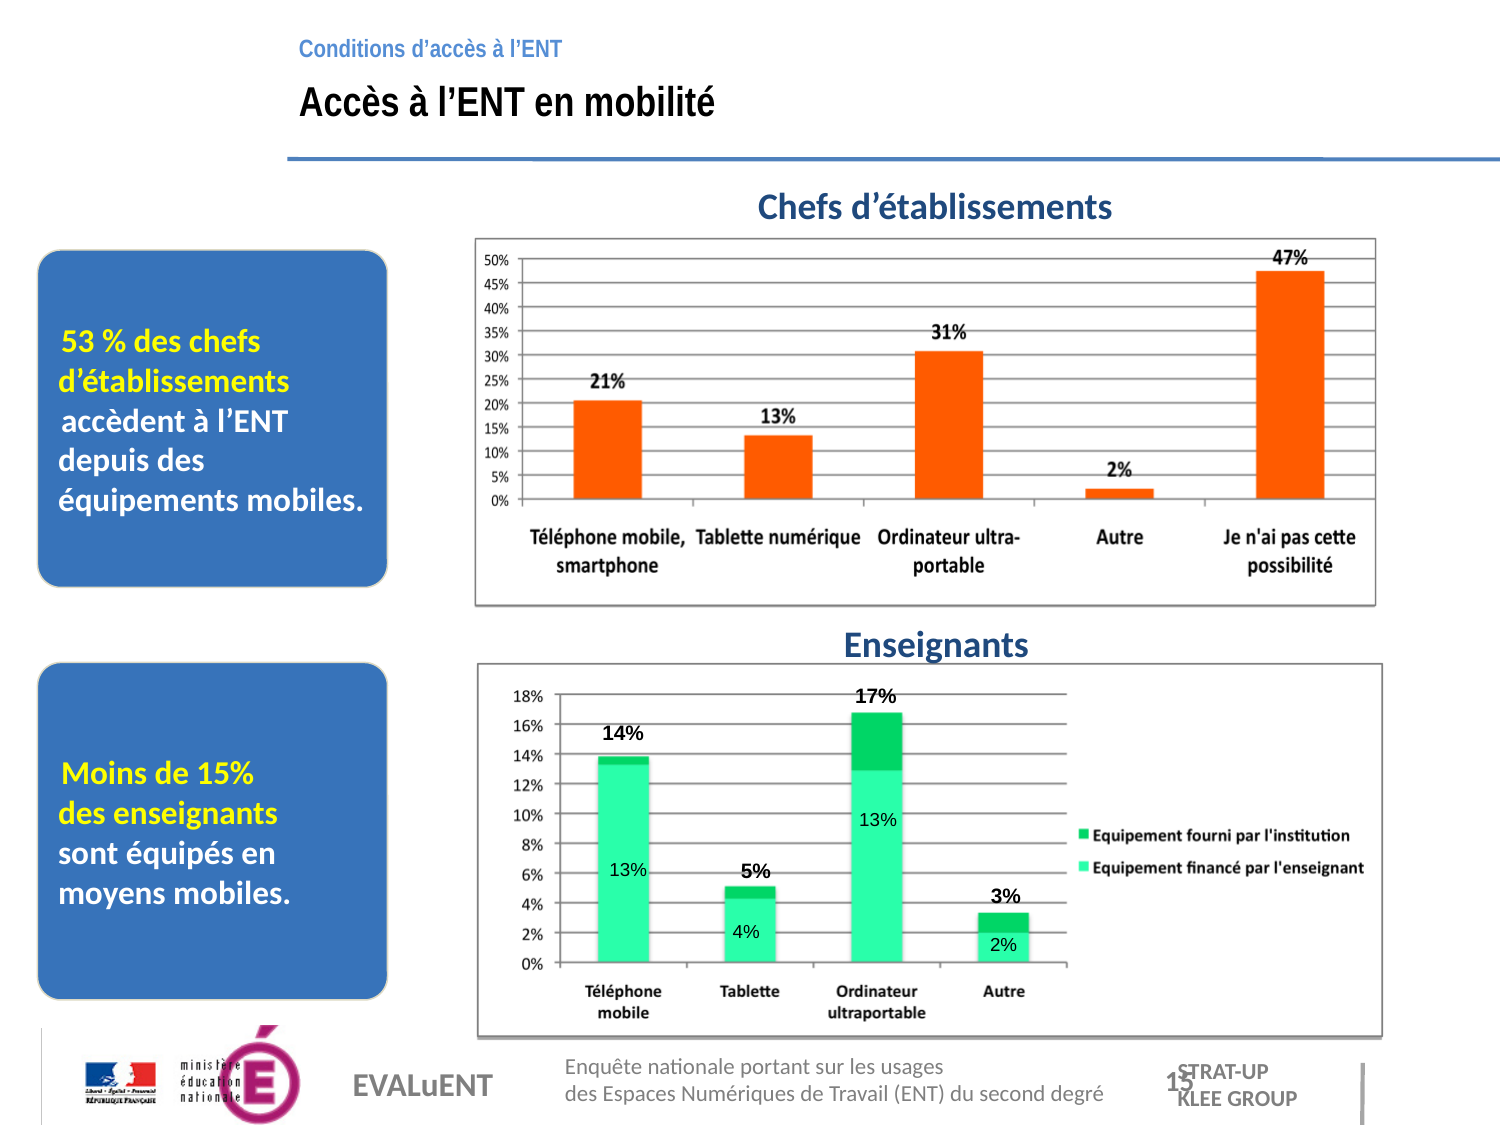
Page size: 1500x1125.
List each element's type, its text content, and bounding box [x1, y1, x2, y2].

text_box 13% [844, 800, 913, 838]
picture [474, 237, 1377, 607]
text_box 53 % des chefs d’établissements accèdent à l’ENT depuis des équipements mobiles. [37, 249, 388, 588]
text_box 5% [725, 849, 788, 891]
text_box 17% [840, 675, 913, 716]
text_box 14% [587, 712, 660, 753]
text_box Moins de 15% des enseignants sont équipés en moyens mobiles. [37, 662, 388, 1000]
text_box Chefs d’établissements [743, 174, 1132, 236]
text_box Enseignants [828, 612, 1047, 674]
text_box Conditions d’accès à l’ENT Accès à l’ENT en mobilité [284, 25, 1455, 100]
text_box 13% [594, 849, 663, 888]
text_box 3% [975, 875, 1038, 916]
picture [476, 662, 1384, 1038]
text_box 2% [975, 924, 1033, 963]
text_box [1074, 1050, 1426, 1110]
text_box 4% [712, 912, 776, 950]
